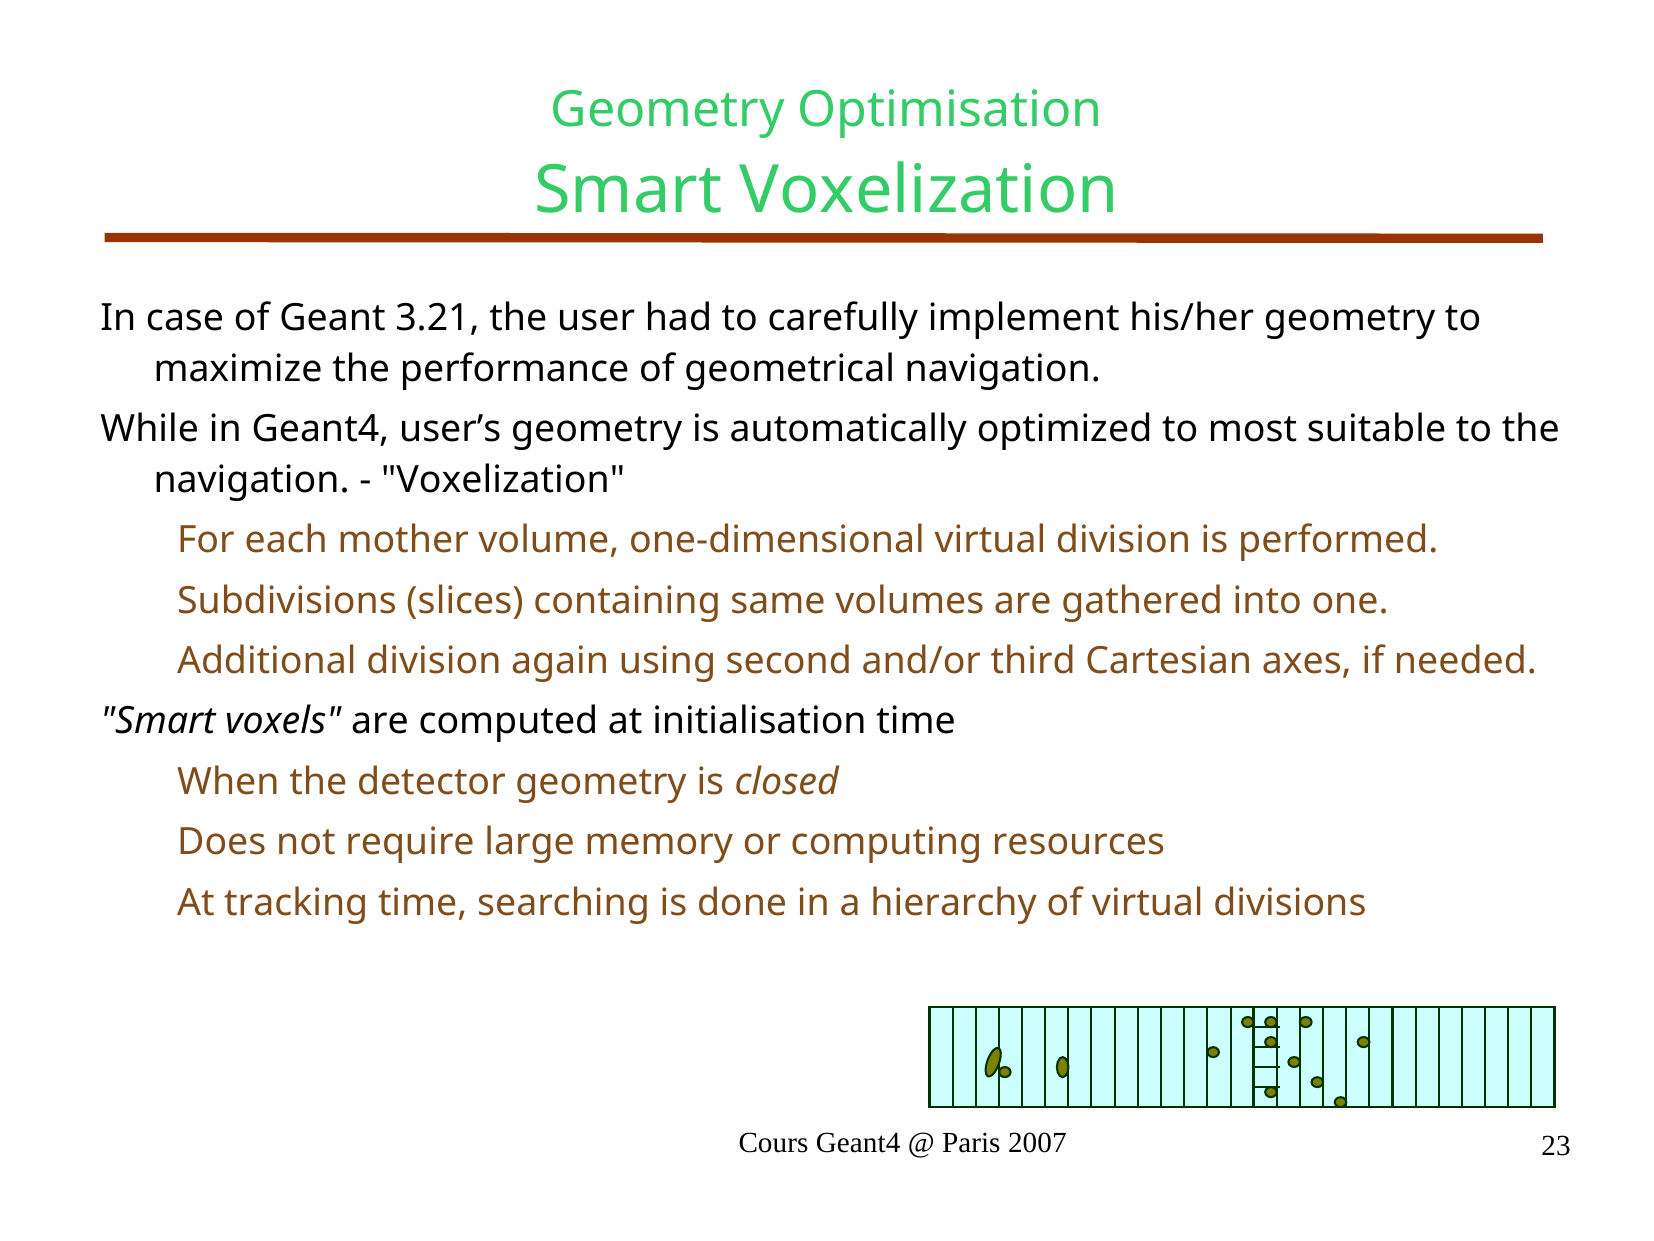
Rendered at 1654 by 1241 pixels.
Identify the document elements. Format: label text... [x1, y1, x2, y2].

text_box [929, 1007, 1555, 1108]
list In case of Geant 3.21, the user had to carefully implement his/her geometry to maximize the performance of geometrical navigation. While in Geant4, user’s geometry is automatically optimized to most suitable to the navigation. - "Voxelization" For each mother volume, one-dimensional virtual division is performed. Subdivisions (slices) containing same volumes are gathered into one. Additional division again using second and/or third Cartesian axes, if needed. "Smart voxels" are computed at initialisation time When the detector geometry is closed Does not require large memory or computing resources At tracking time, searching is done in a hierarchy of virtual divisions [82, 290, 1571, 1094]
title Geometry Optimisation Smart Voxelization [82, 56, 1571, 250]
